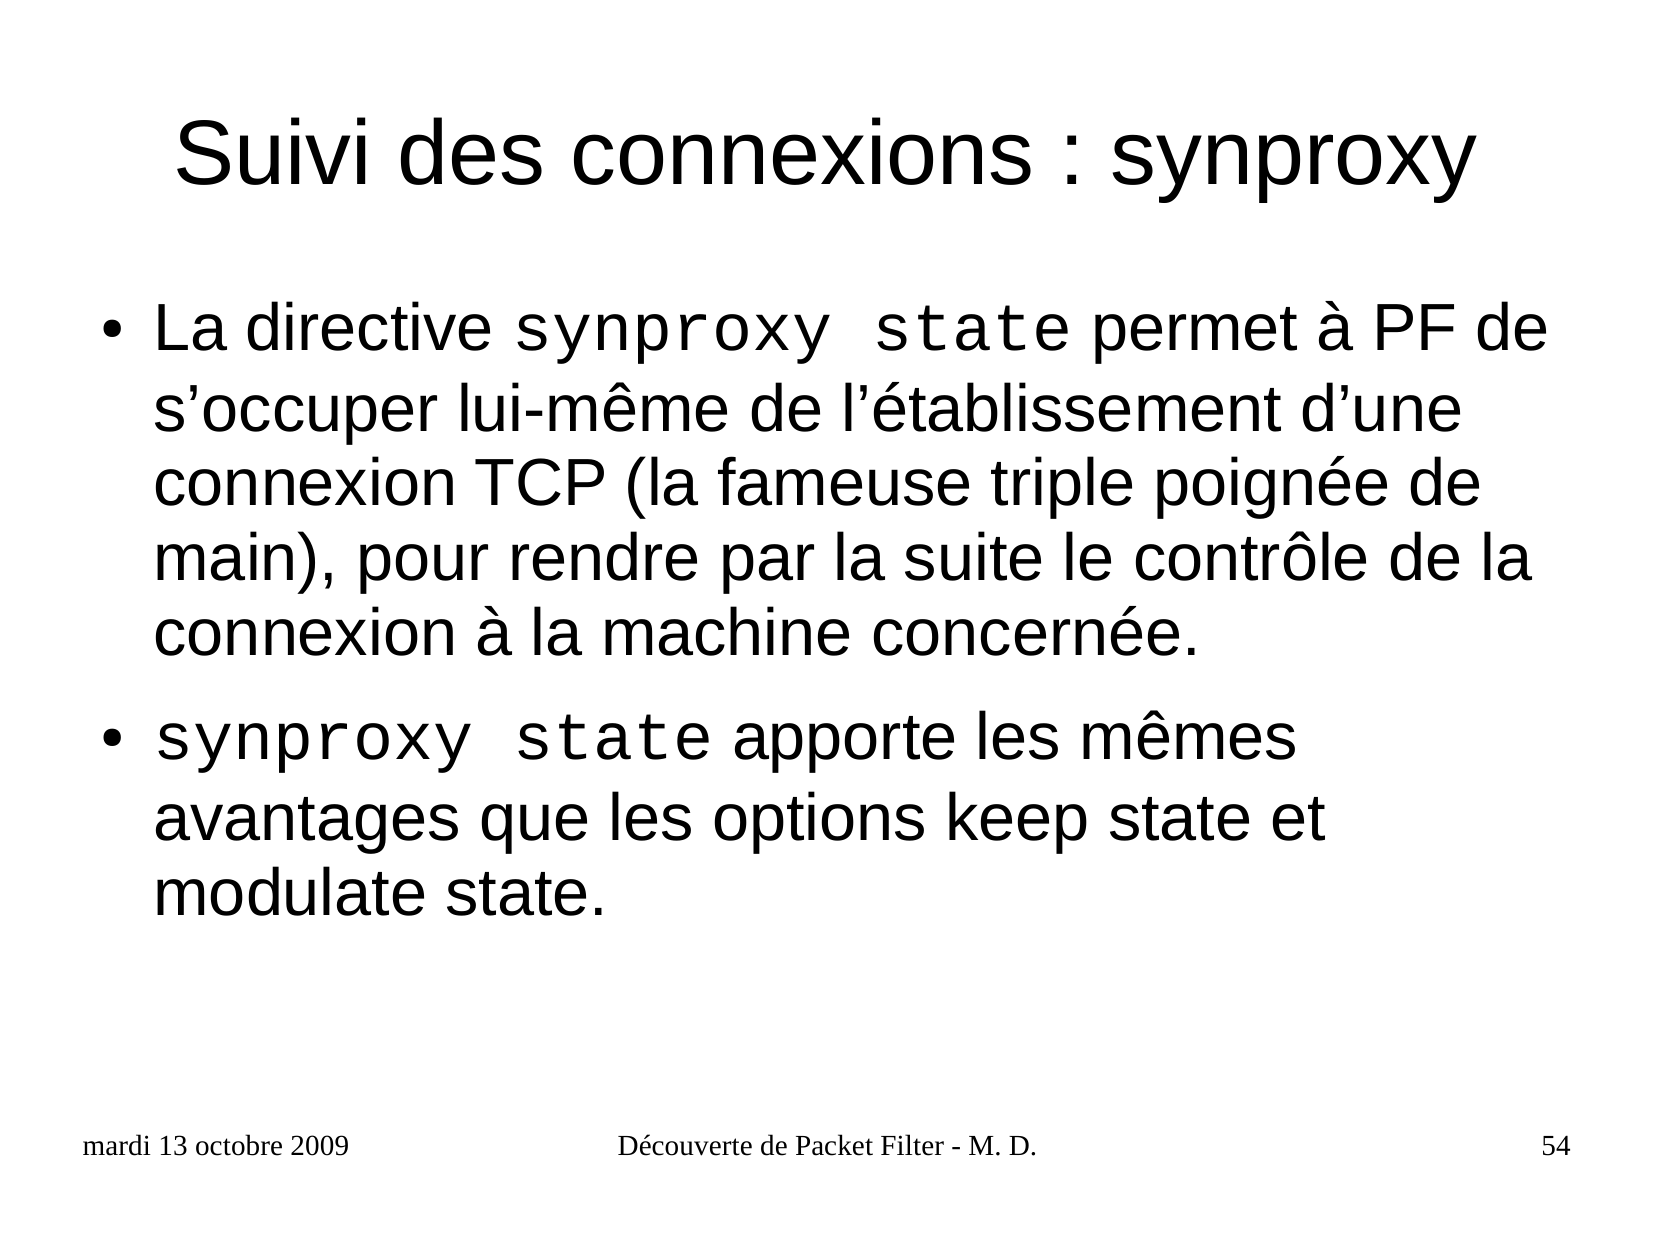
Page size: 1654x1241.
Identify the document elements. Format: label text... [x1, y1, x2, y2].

list La directive synproxy state permet à PF de s’occuper lui-même de l’établissement d’une connexion TCP (la fameuse triple poignée de main), pour rendre par la suite le contrôle de la connexion à la machine concernée. synproxy state apporte les mêmes avantages que les options keep state et modulate state. [82, 290, 1571, 1094]
title Suivi des connexions : synproxy [82, 56, 1571, 250]
